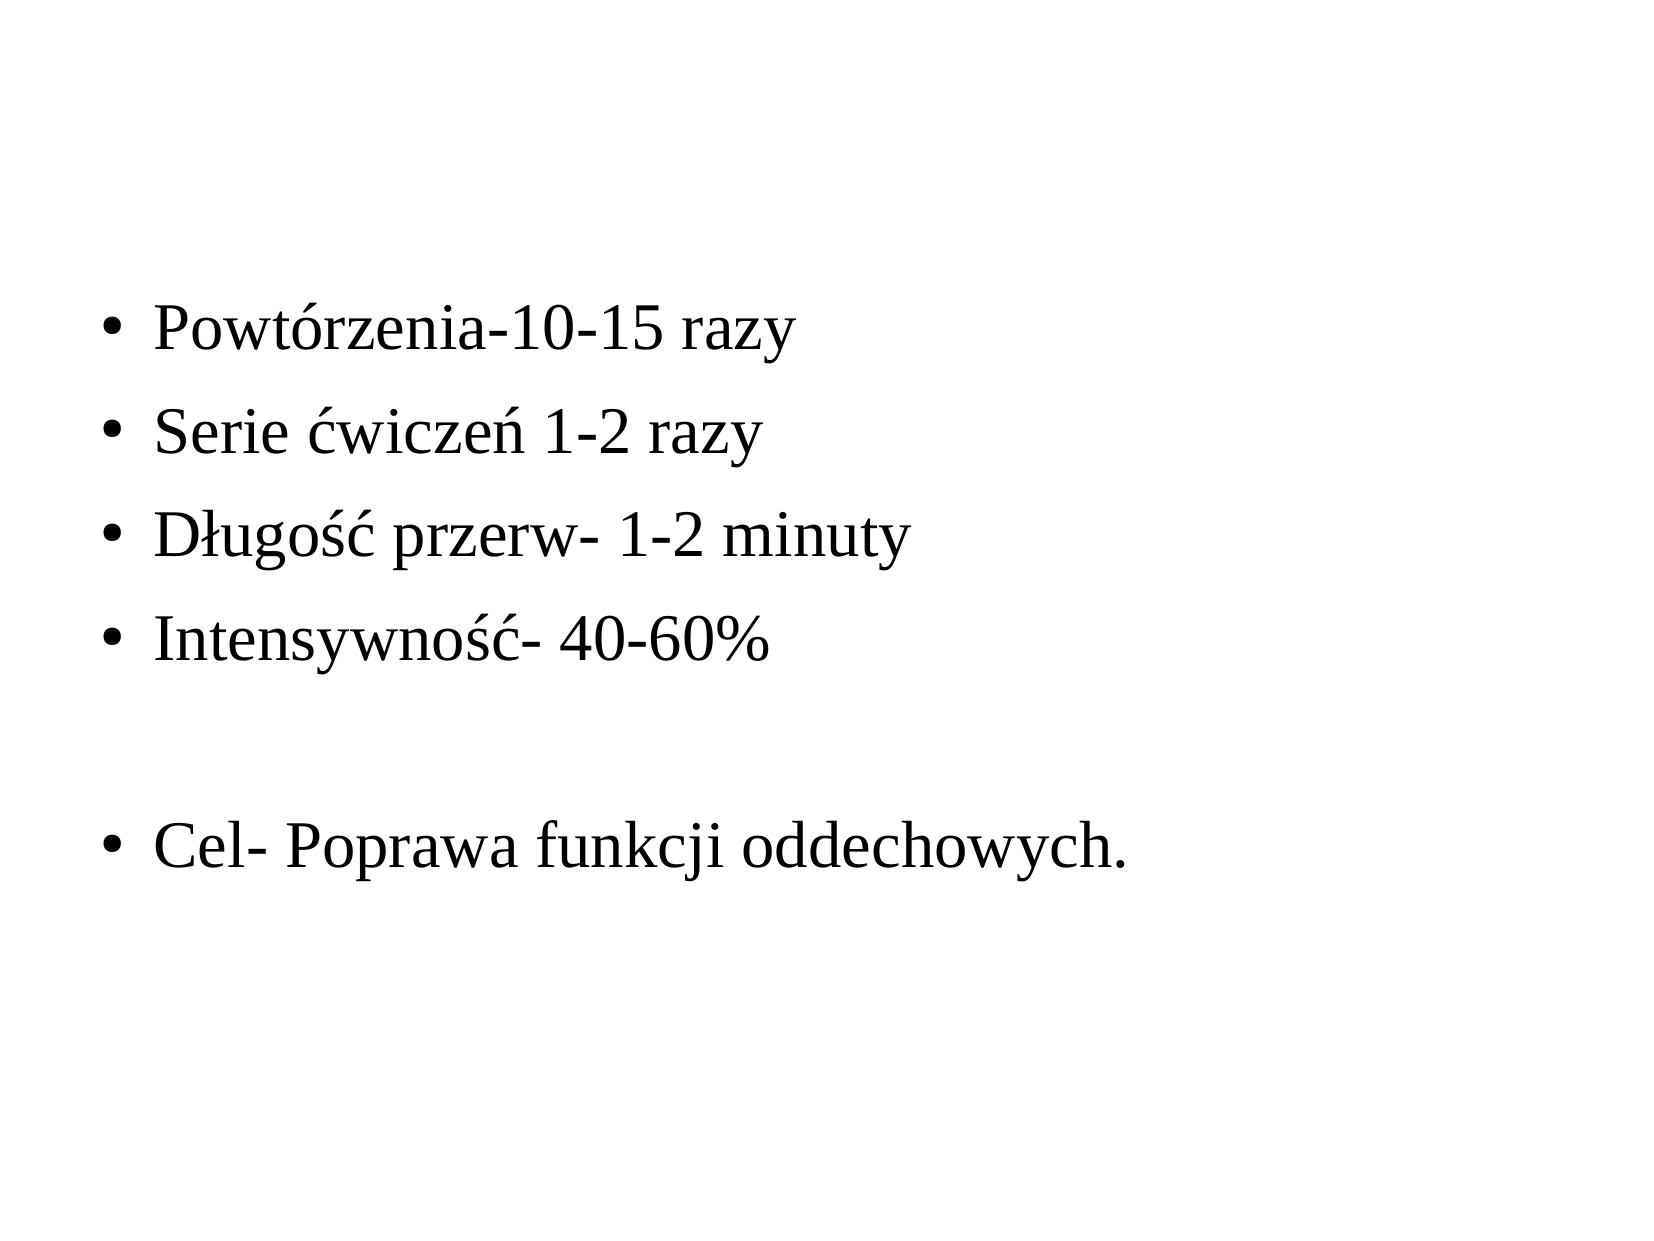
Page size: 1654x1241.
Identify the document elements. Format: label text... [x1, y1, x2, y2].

list Powtórzenia-10-15 razy Serie ćwiczeń 1-2 razy Długość przerw- 1-2 minuty Intensywność- 40-60% Cel- Poprawa funkcji oddechowych. [82, 290, 1571, 1109]
